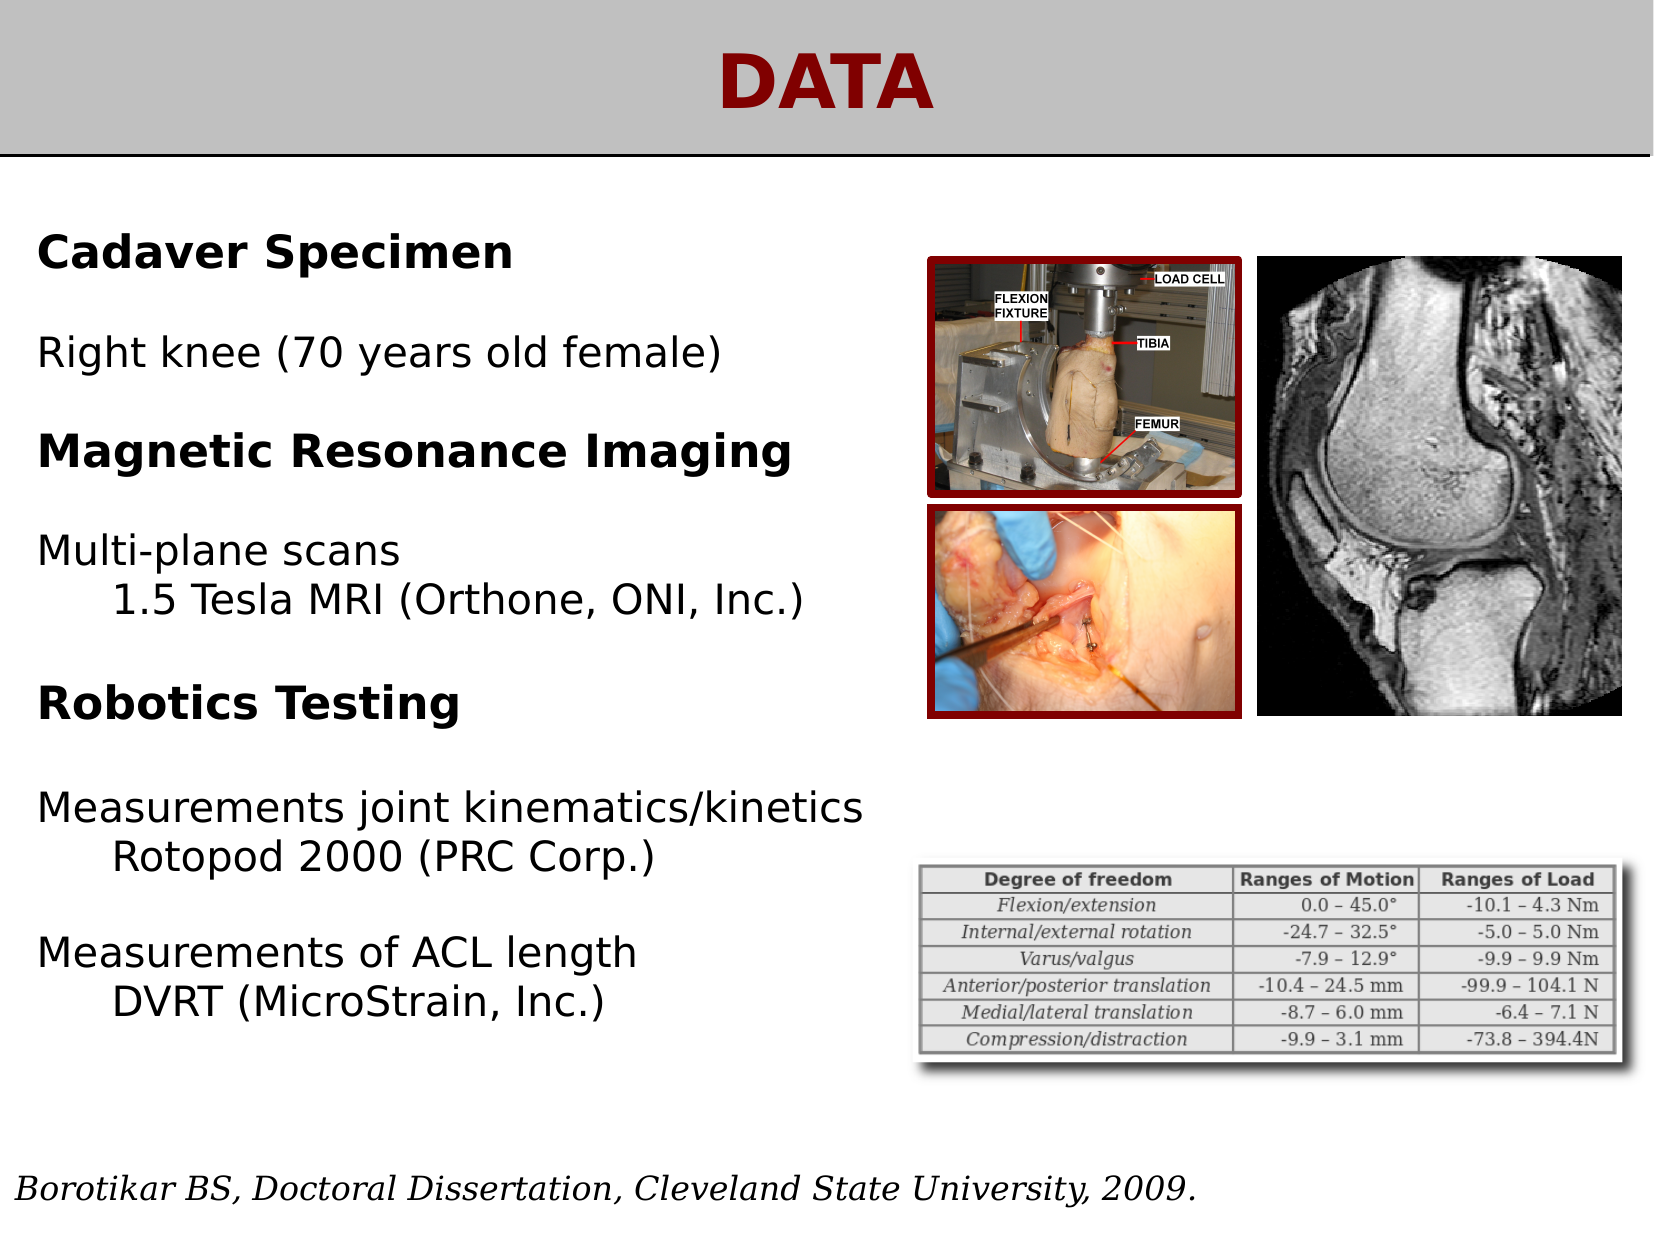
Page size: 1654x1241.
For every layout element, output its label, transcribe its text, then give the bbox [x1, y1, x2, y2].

picture [934, 263, 1235, 491]
picture [934, 511, 1235, 712]
picture [1257, 256, 1622, 716]
text_box [0, 0, 1654, 156]
text_box Borotikar BS, Doctoral Dissertation, Cleveland State University, 2009. [0, 1162, 1653, 1241]
picture [905, 850, 1648, 1088]
text_box DATA [0, 31, 1651, 134]
text_box Cadaver Specimen Right knee (70 years old female) Magnetic Resonance Imaging Multi-plane scans 1.5 Tesla MRI (Orthone, ONI, Inc.) Robotics Testing Measurements joint kinematics/kinetics Rotopod 2000 (PRC Corp.) Measurements of ACL length DVRT (MicroStrain, Inc.) [21, 219, 997, 1034]
